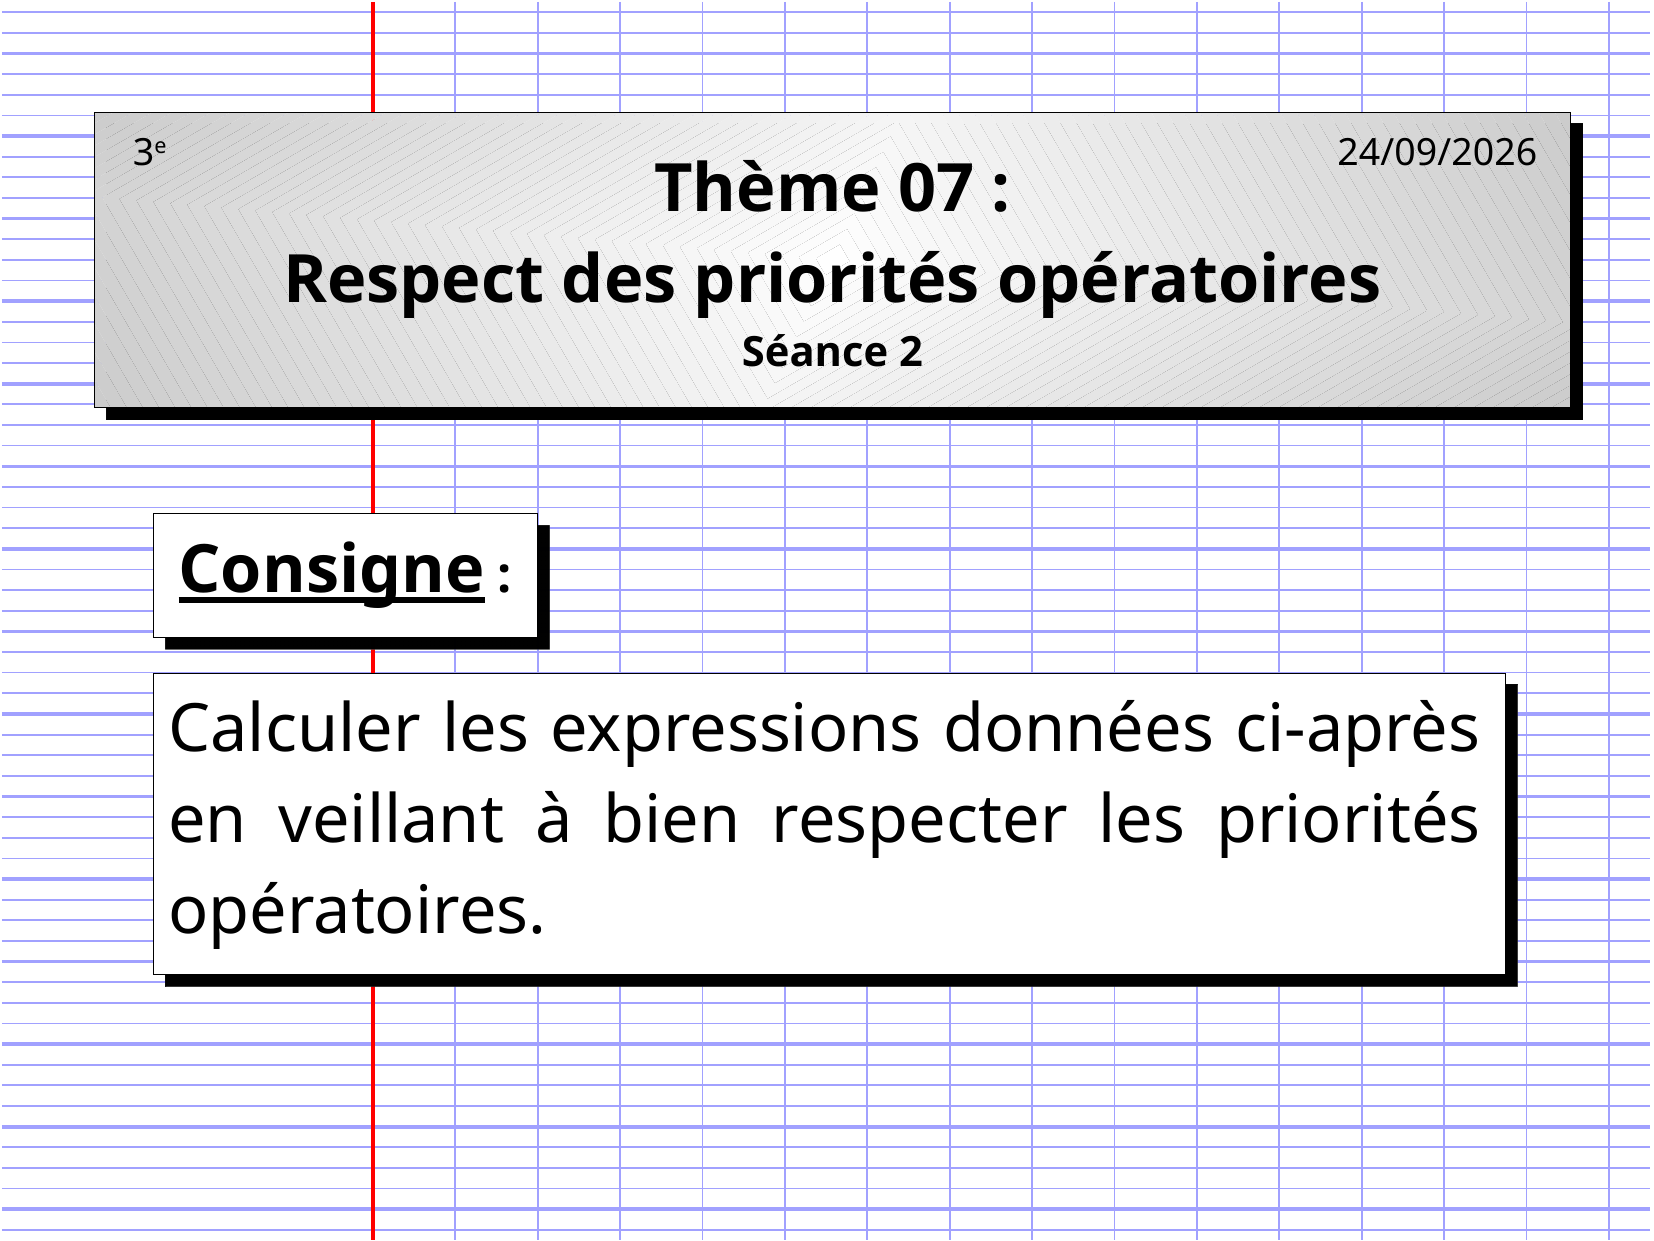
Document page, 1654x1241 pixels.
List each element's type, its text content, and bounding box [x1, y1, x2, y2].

text_box Calculer les expressions données ci-après en veillant à bien respecter les priorités opératoires. [153, 673, 1506, 975]
picture [0, 0, 1654, 1241]
text_box 10/02/2013 [1322, 118, 1560, 186]
text_box Consigne : [153, 513, 538, 638]
text_box 3e [118, 118, 207, 186]
text_box Thème 07 : Respect des priorités opératoires Séance 2 [94, 112, 1571, 408]
